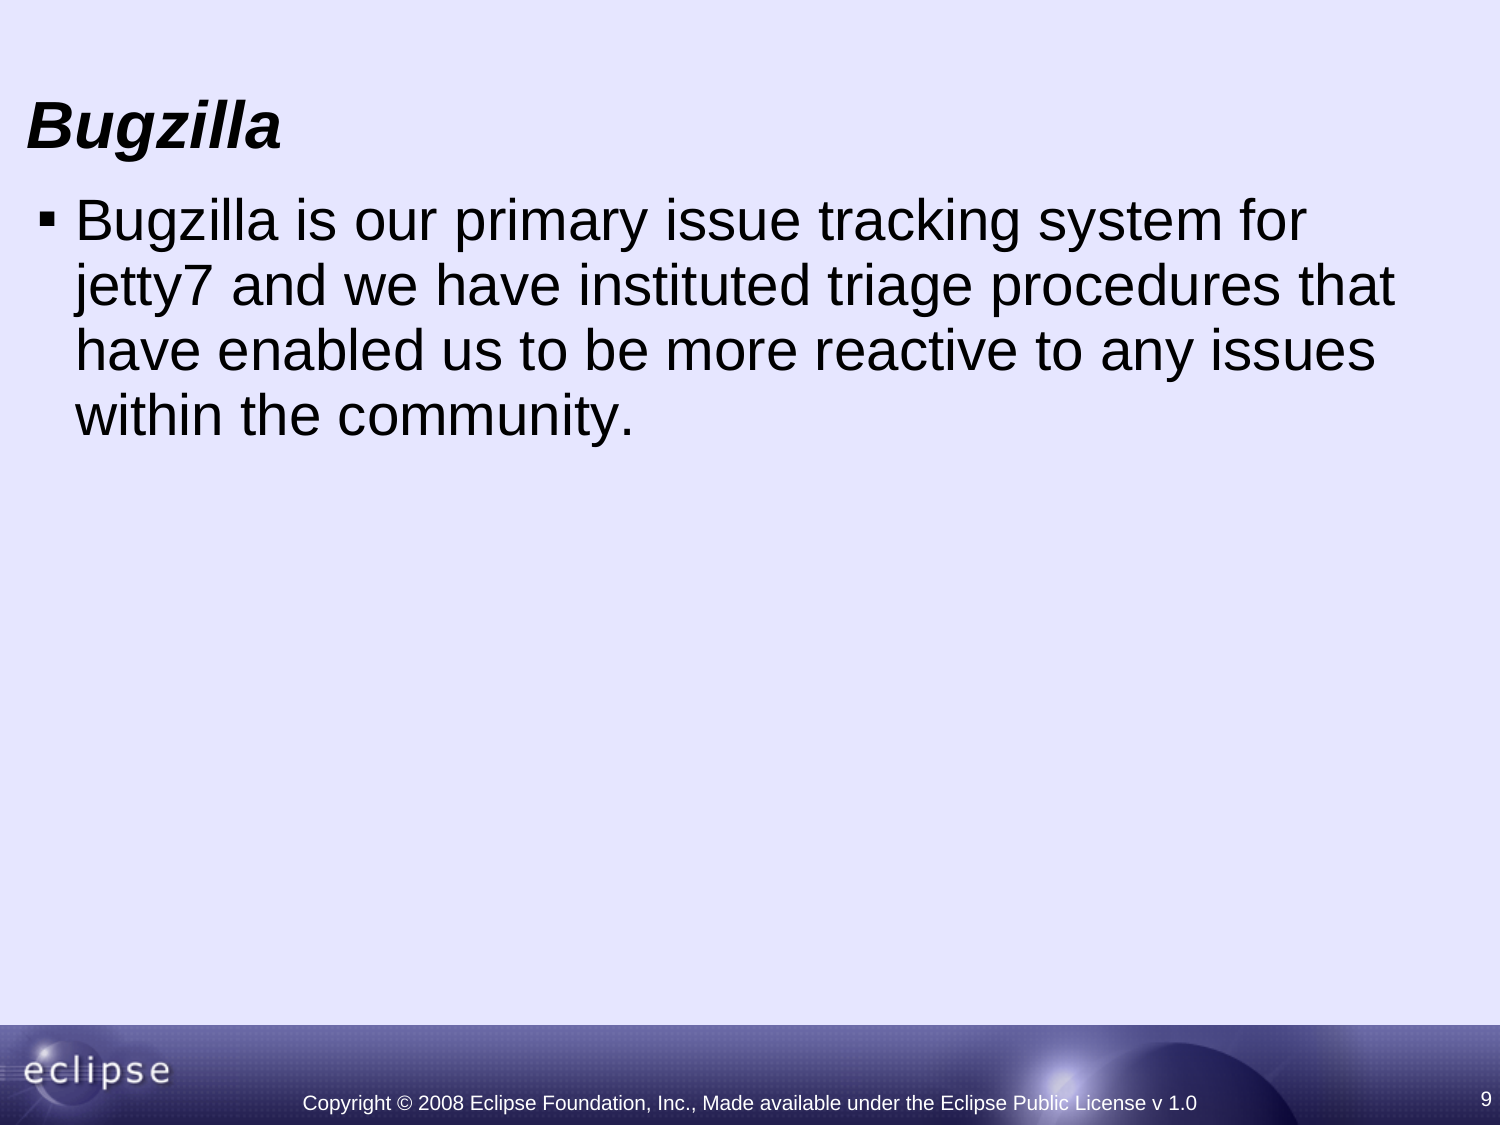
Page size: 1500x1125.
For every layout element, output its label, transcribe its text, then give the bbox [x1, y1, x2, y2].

title Bugzilla [26, 84, 1474, 172]
list Bugzilla is our primary issue tracking system for jetty7 and we have instituted triage procedures that have enabled us to be more reactive to any issues within the community. [37, 187, 1463, 1021]
picture [0, 1025, 1500, 1125]
